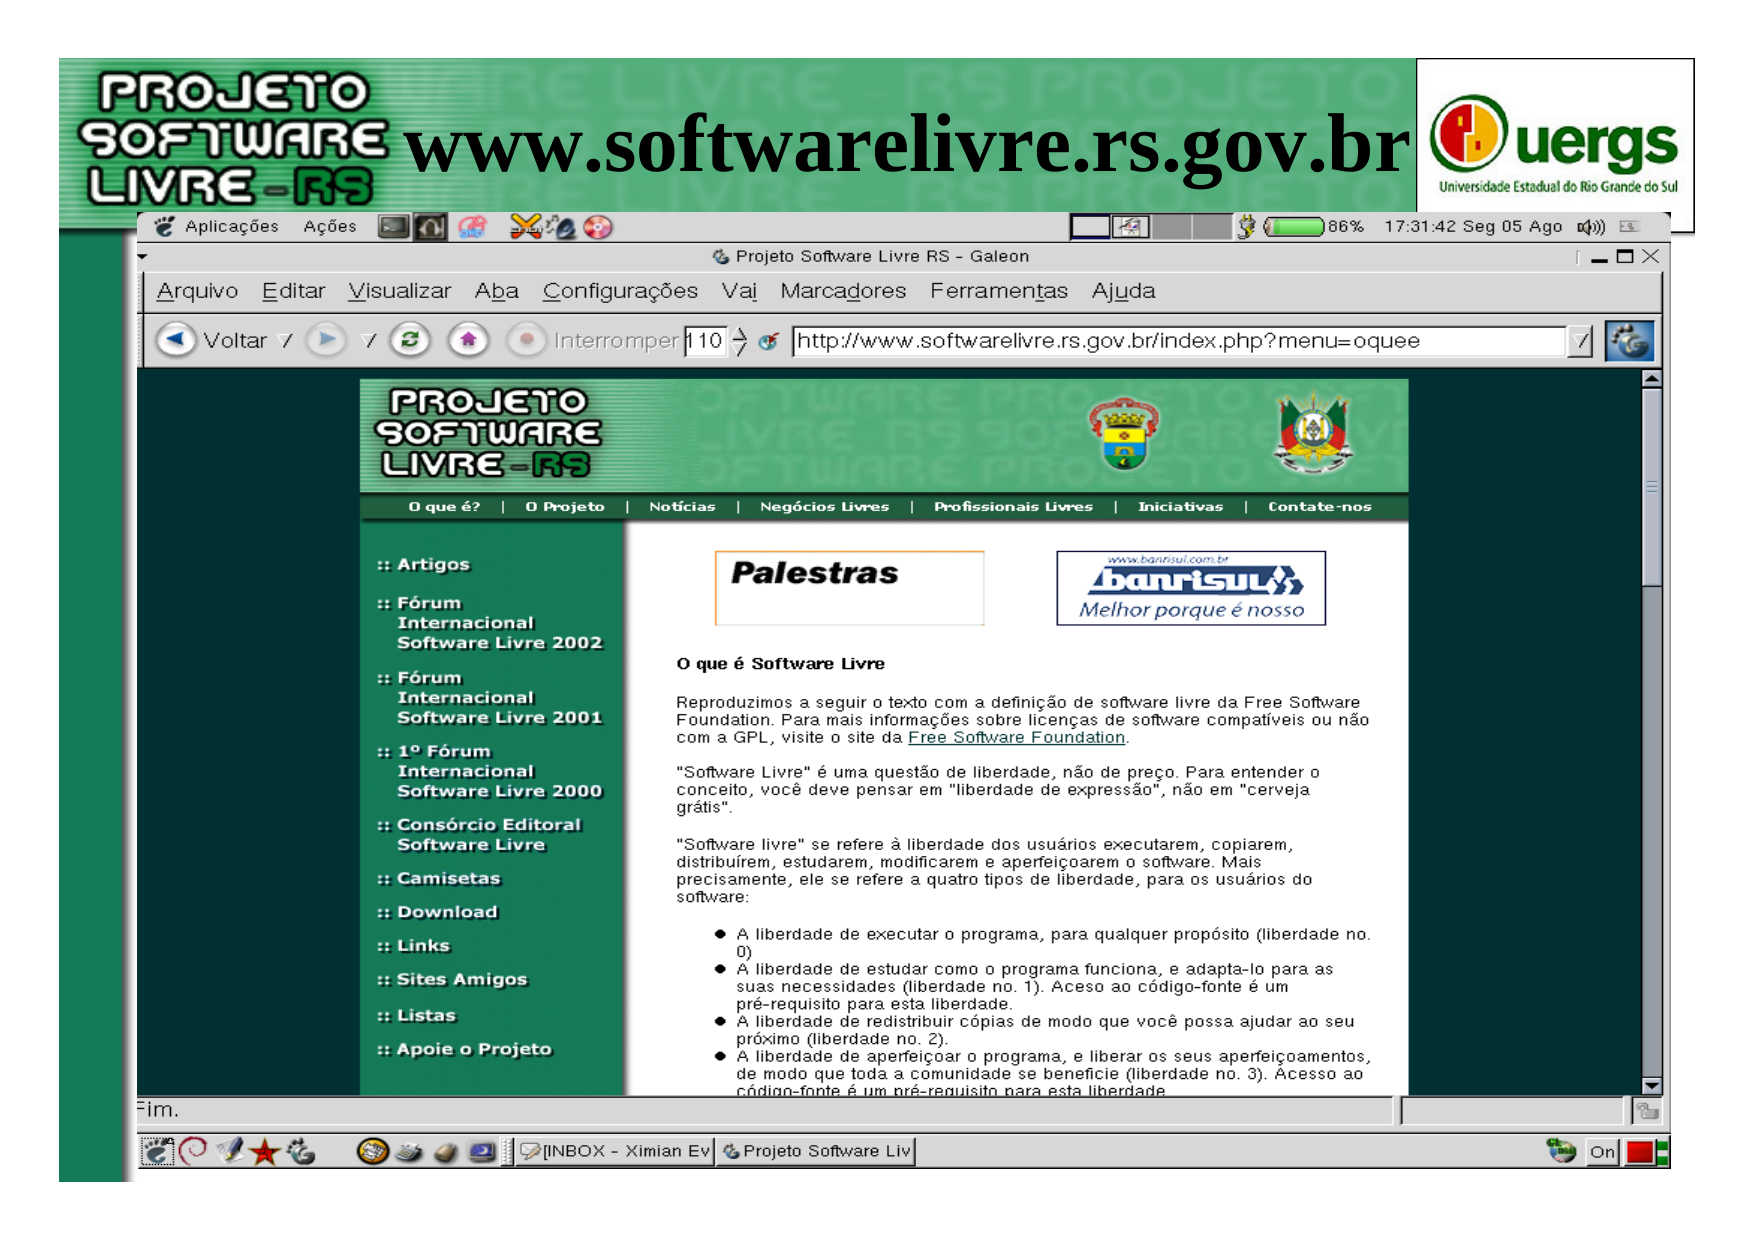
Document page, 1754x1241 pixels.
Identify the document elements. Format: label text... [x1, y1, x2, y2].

text_box www.softwarelivre.rs.gov.br [403, 97, 1415, 194]
picture [59, 58, 1695, 1182]
